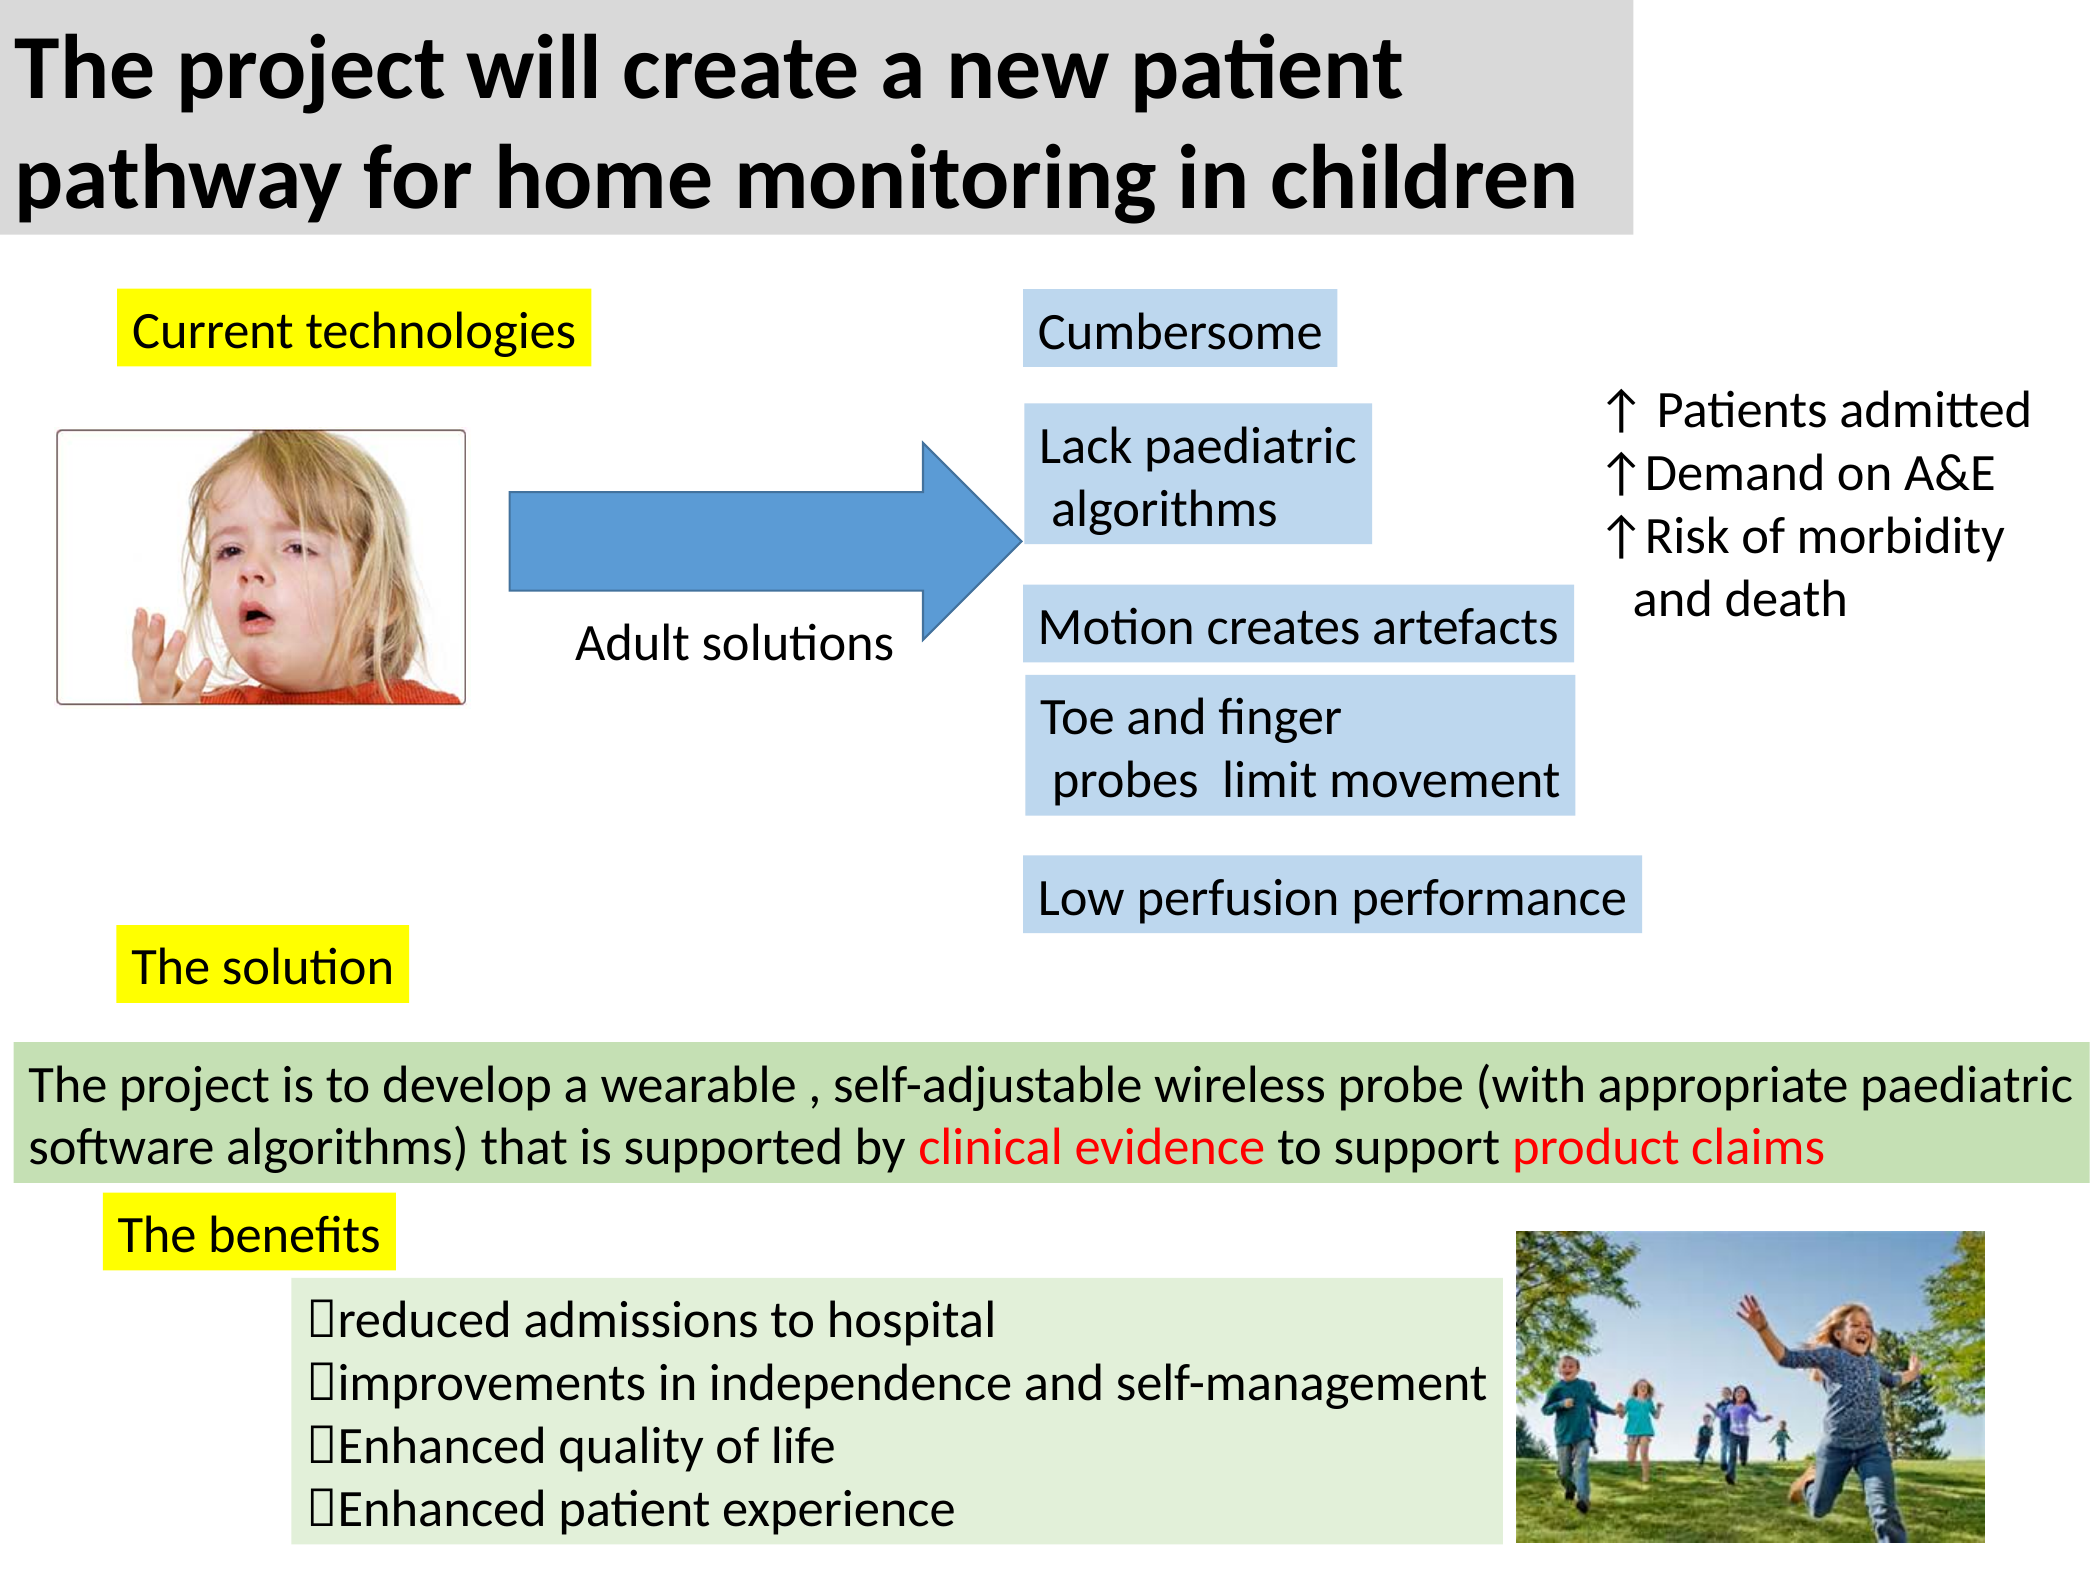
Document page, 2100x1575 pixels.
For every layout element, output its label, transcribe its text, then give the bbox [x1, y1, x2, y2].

text_box The solution [116, 925, 410, 1003]
text_box The project will create a new patient pathway for home monitoring in children [0, 0, 1634, 235]
picture [54, 427, 471, 710]
text_box [509, 442, 1022, 640]
text_box Current technologies [117, 288, 592, 367]
text_box The project is to develop a wearable , self-adjustable wireless probe (with appropriate paediatric software algorithms) that is supported by clinical evidence to support product claims [13, 1042, 2090, 1183]
text_box ↑ Patients admitted ↑Demand on A&E ↑Risk of morbidity and death [1582, 367, 2048, 634]
text_box Lack paediatric algorithms [1024, 403, 1373, 545]
text_box Adult solutions [560, 600, 910, 679]
text_box Toe and finger probes limit movement [1025, 674, 1576, 816]
text_box reduced admissions to hospital improvements in independence and self-management Enhanced quality of life Enhanced patient experience [291, 1277, 1503, 1545]
picture [1516, 1231, 1985, 1543]
text_box Low perfusion performance [1023, 855, 1643, 934]
text_box Cumbersome [1023, 289, 1338, 367]
text_box The benefits [102, 1192, 396, 1271]
text_box Motion creates artefacts [1023, 584, 1575, 663]
